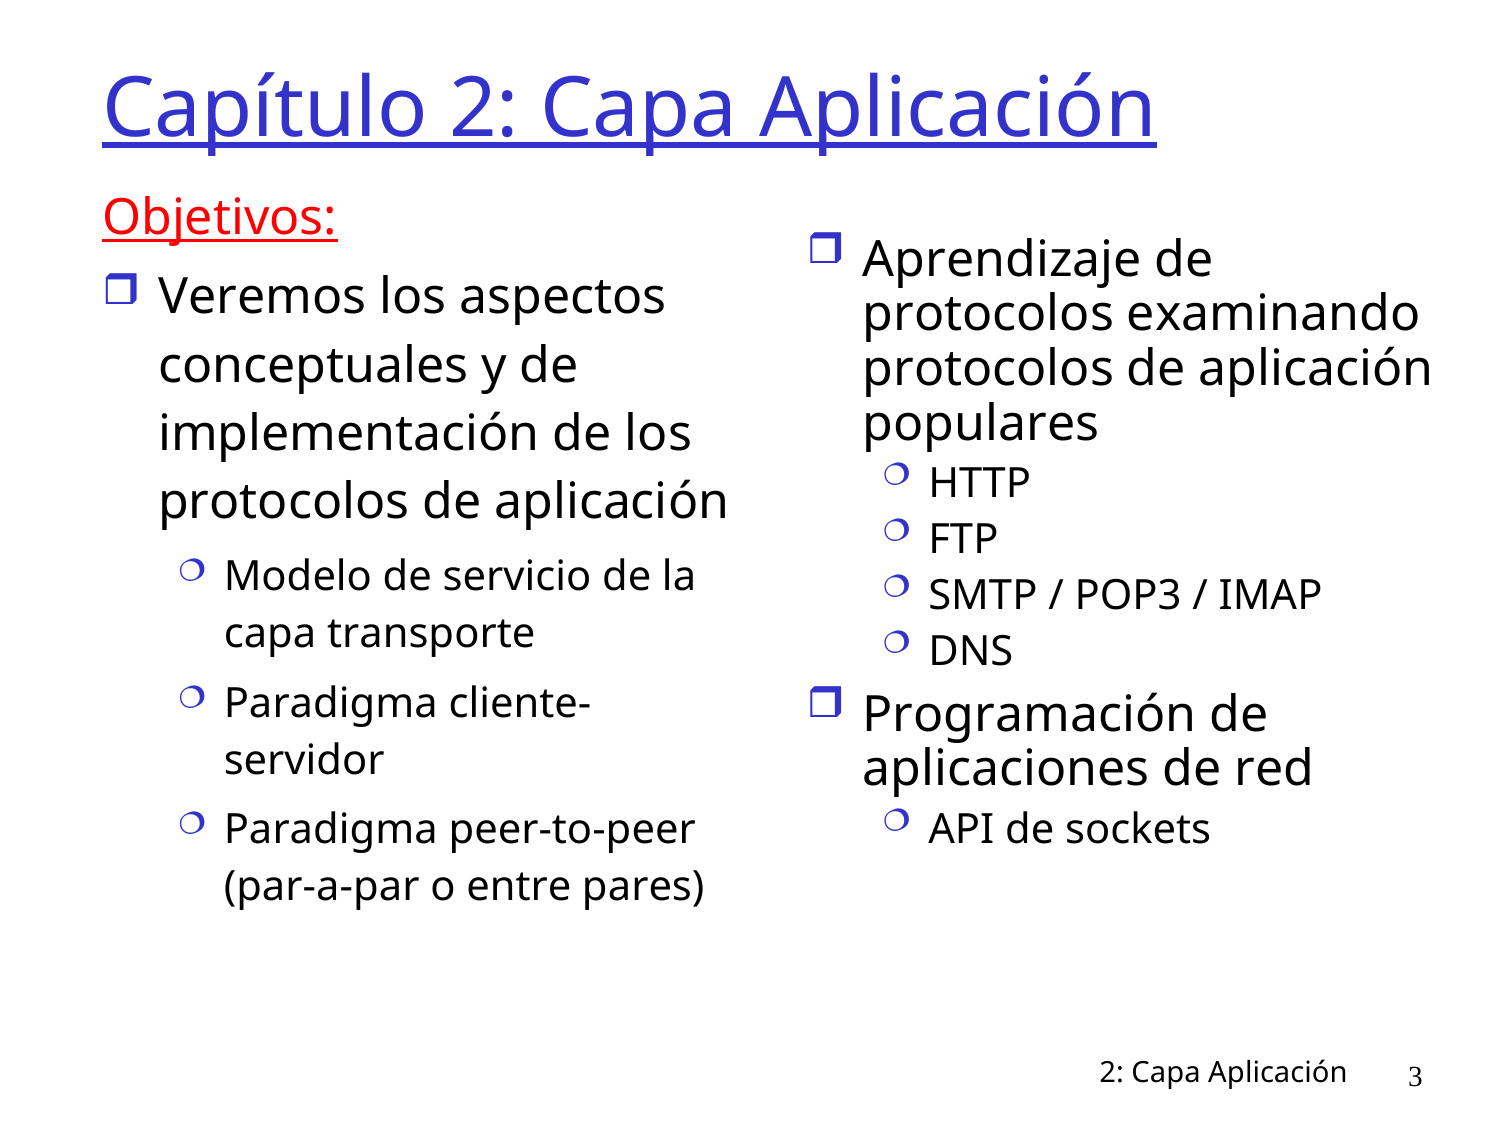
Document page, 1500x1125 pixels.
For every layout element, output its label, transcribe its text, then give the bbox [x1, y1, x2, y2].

title Capítulo 2: Capa Aplicación [87, 15, 1463, 196]
list Aprendizaje de protocolos examinando protocolos de aplicación populares HTTP FTP SMTP / POP3 / IMAP DNS Programación de aplicaciones de red API de sockets [792, 224, 1464, 1066]
list Objetivos: Veremos los aspectos conceptuales y de implementación de los protocolos de aplicación Modelo de servicio de la capa transporte Paradigma cliente-servidor Paradigma peer-to-peer (par-a-par o entre pares) [87, 183, 759, 1025]
